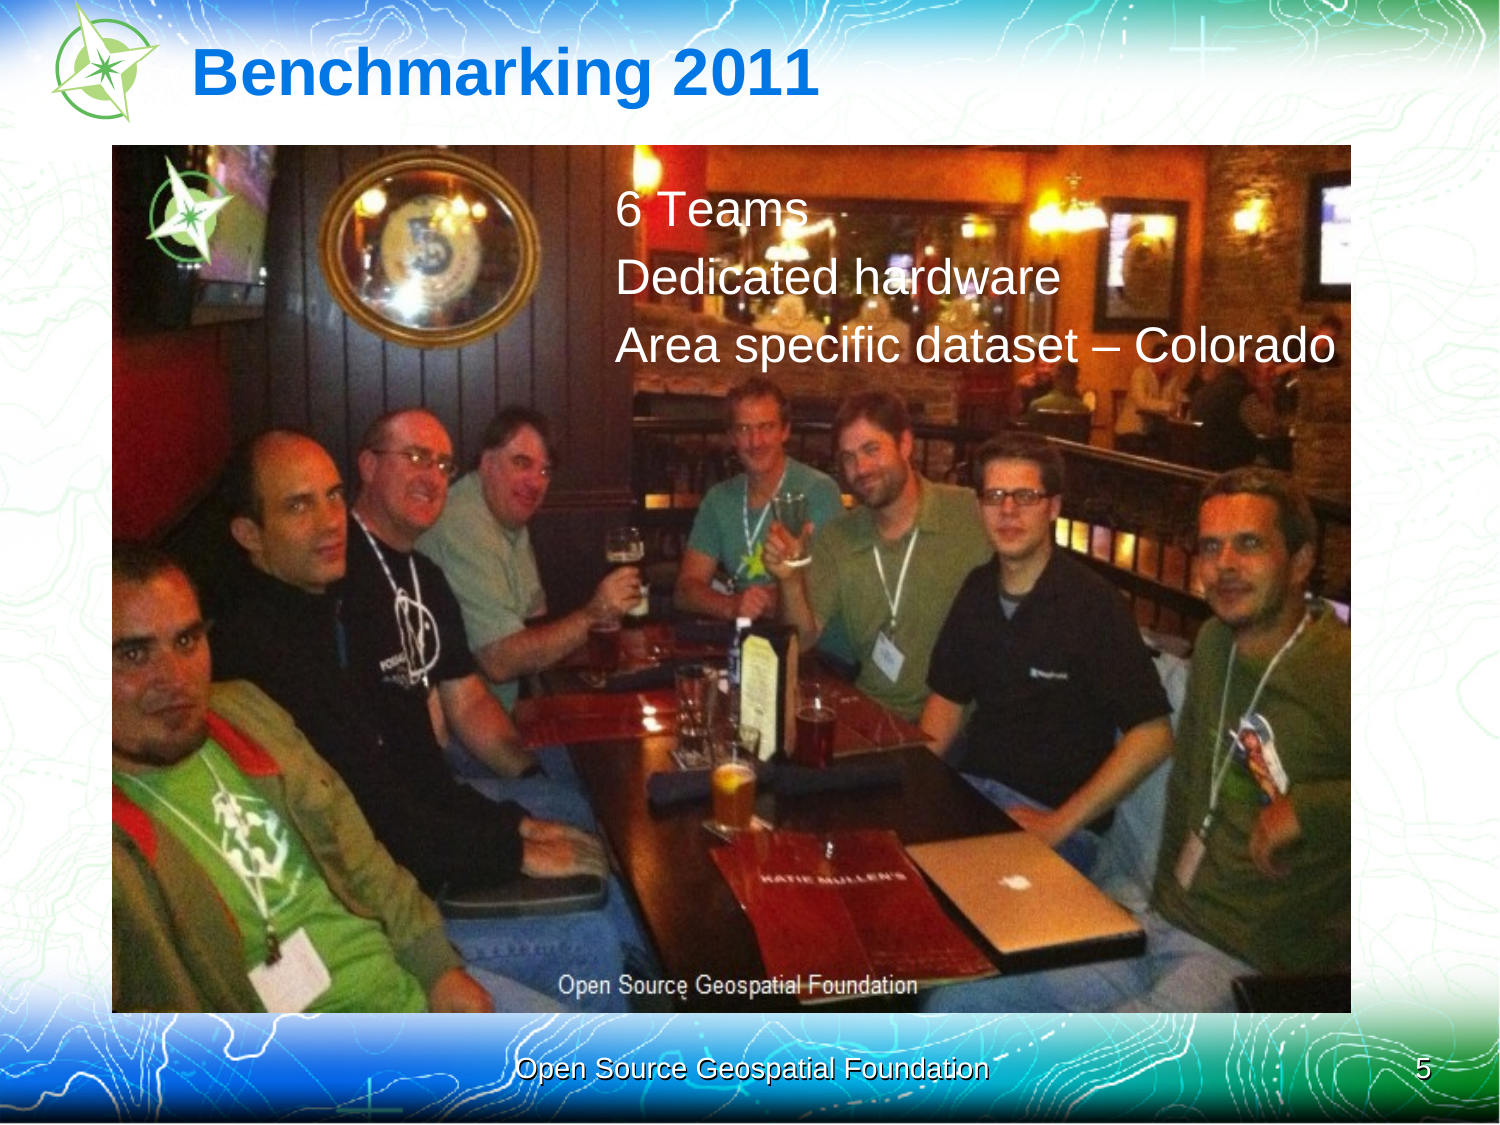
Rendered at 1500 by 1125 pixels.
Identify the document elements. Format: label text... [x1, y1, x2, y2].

text_box <number> [1134, 1045, 1447, 1112]
picture [0, 0, 1500, 1125]
list 6 Teams Dedicated hardware Area specific dataset – Colorado [600, 170, 1500, 451]
text_box Open Source Geospatial Foundation [383, 1045, 1122, 1112]
title Benchmarking 2011 [177, 21, 1477, 122]
